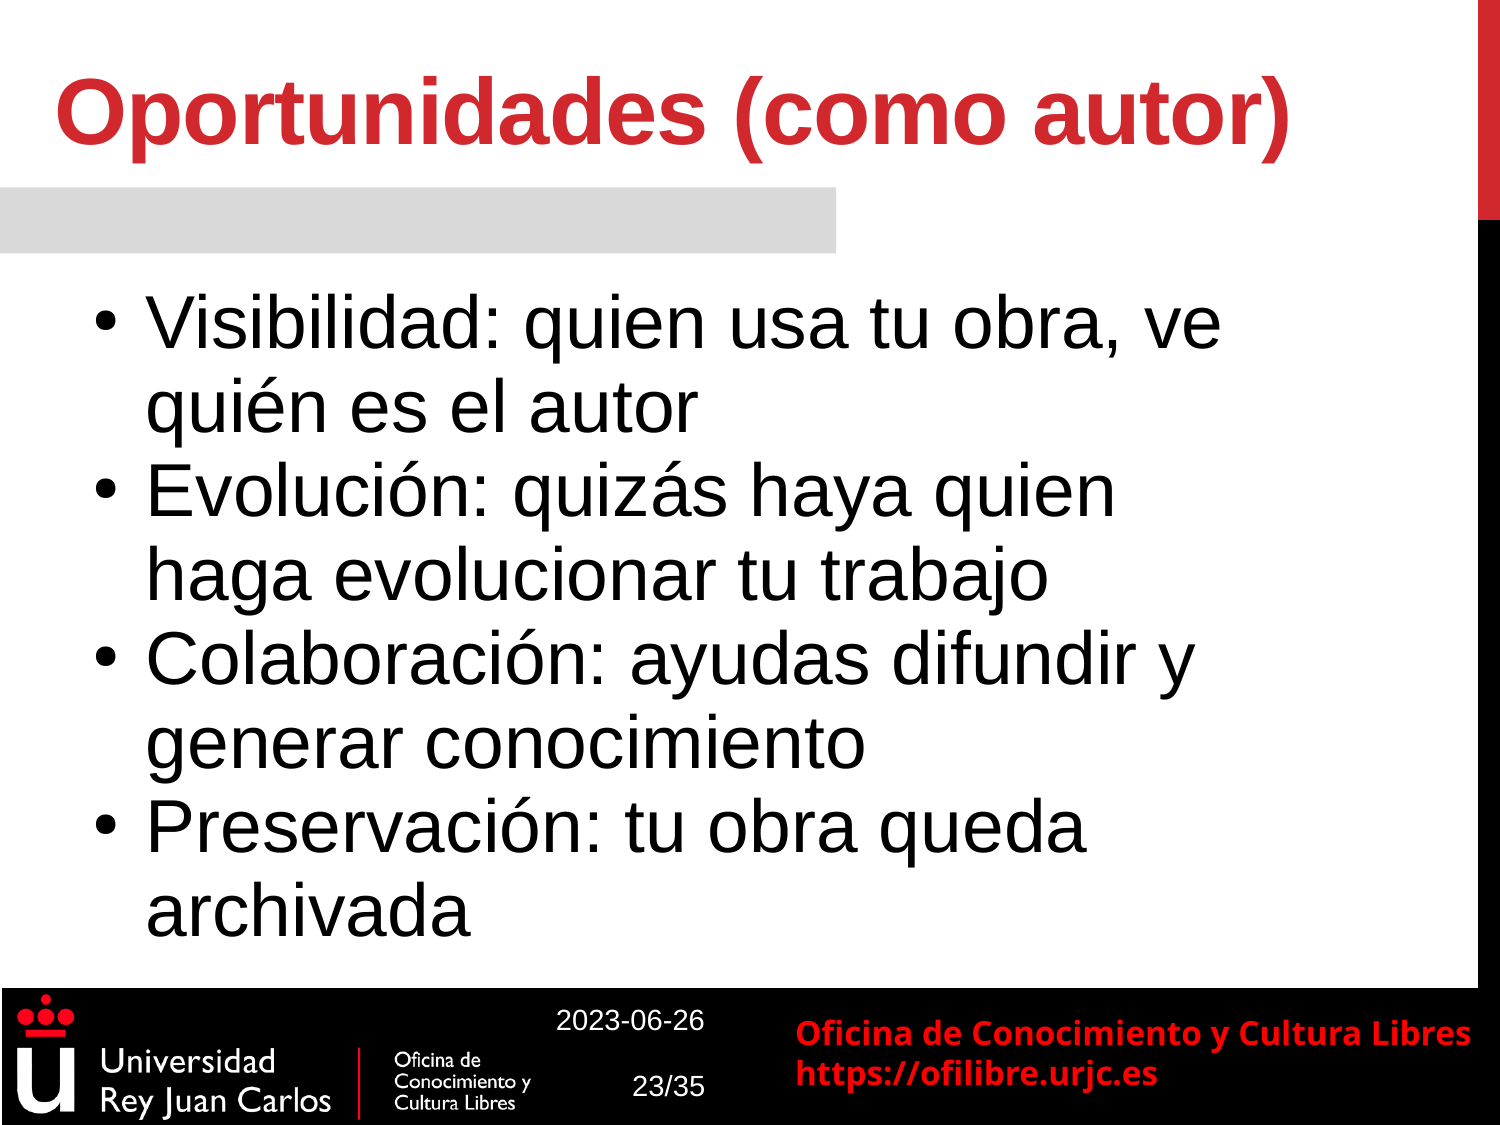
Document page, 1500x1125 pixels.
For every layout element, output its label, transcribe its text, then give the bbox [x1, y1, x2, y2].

title [75, 7, 1425, 196]
text_box Visibilidad: quien usa tu obra, ve quién es el autor Evolución: quizás haya quien haga evolucionar tu trabajo Colaboración: ayudas difundir y generar conocimiento Preservación: tu obra queda archivada [60, 273, 1254, 961]
text_box Oportunidades (como autor) [39, 24, 1366, 172]
picture [17, 994, 531, 1120]
